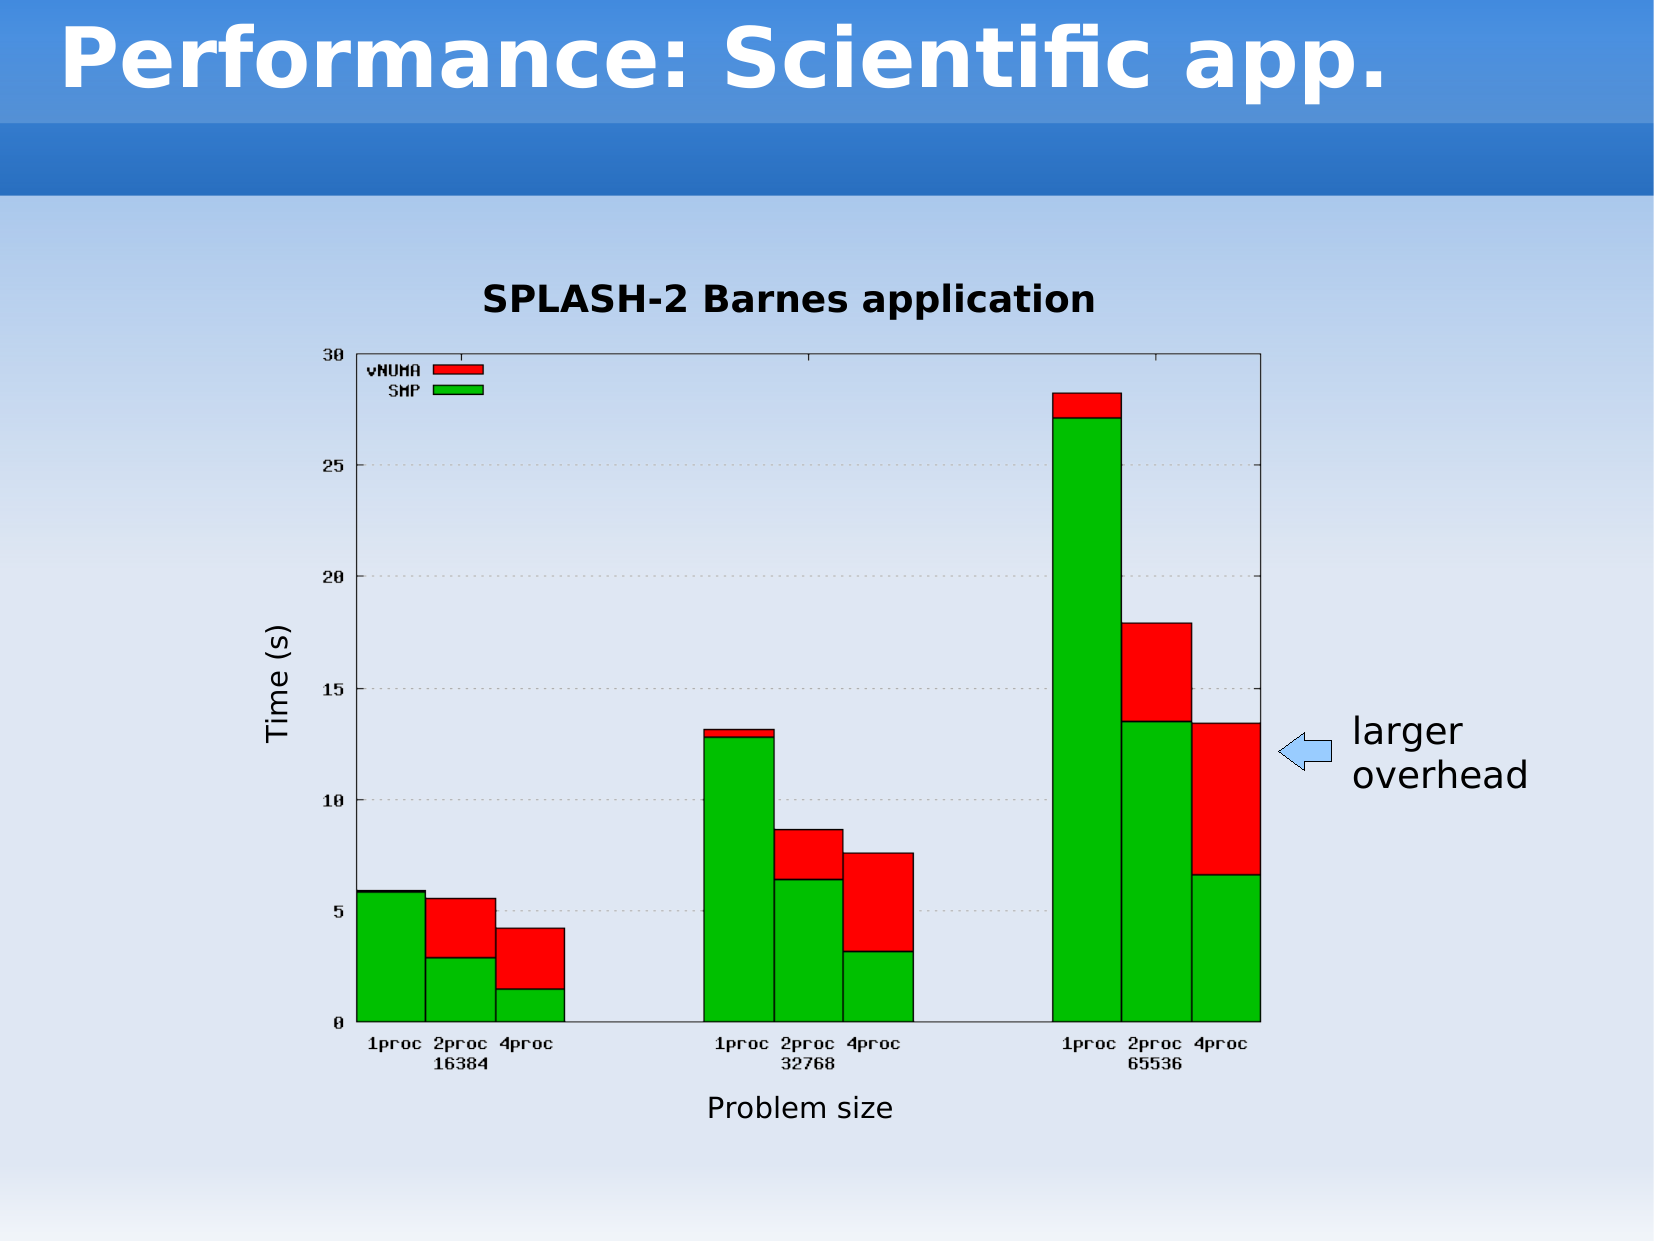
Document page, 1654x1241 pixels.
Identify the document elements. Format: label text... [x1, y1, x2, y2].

title Performance: Scientific app. [59, 0, 1595, 119]
text_box SPLASH-2 Barnes application [467, 270, 1101, 329]
text_box Time (s) [252, 608, 292, 759]
picture [0, 0, 1654, 1241]
text_box Problem size [692, 1084, 909, 1133]
text_box larger overhead [1337, 702, 1541, 805]
text_box [1278, 732, 1332, 771]
